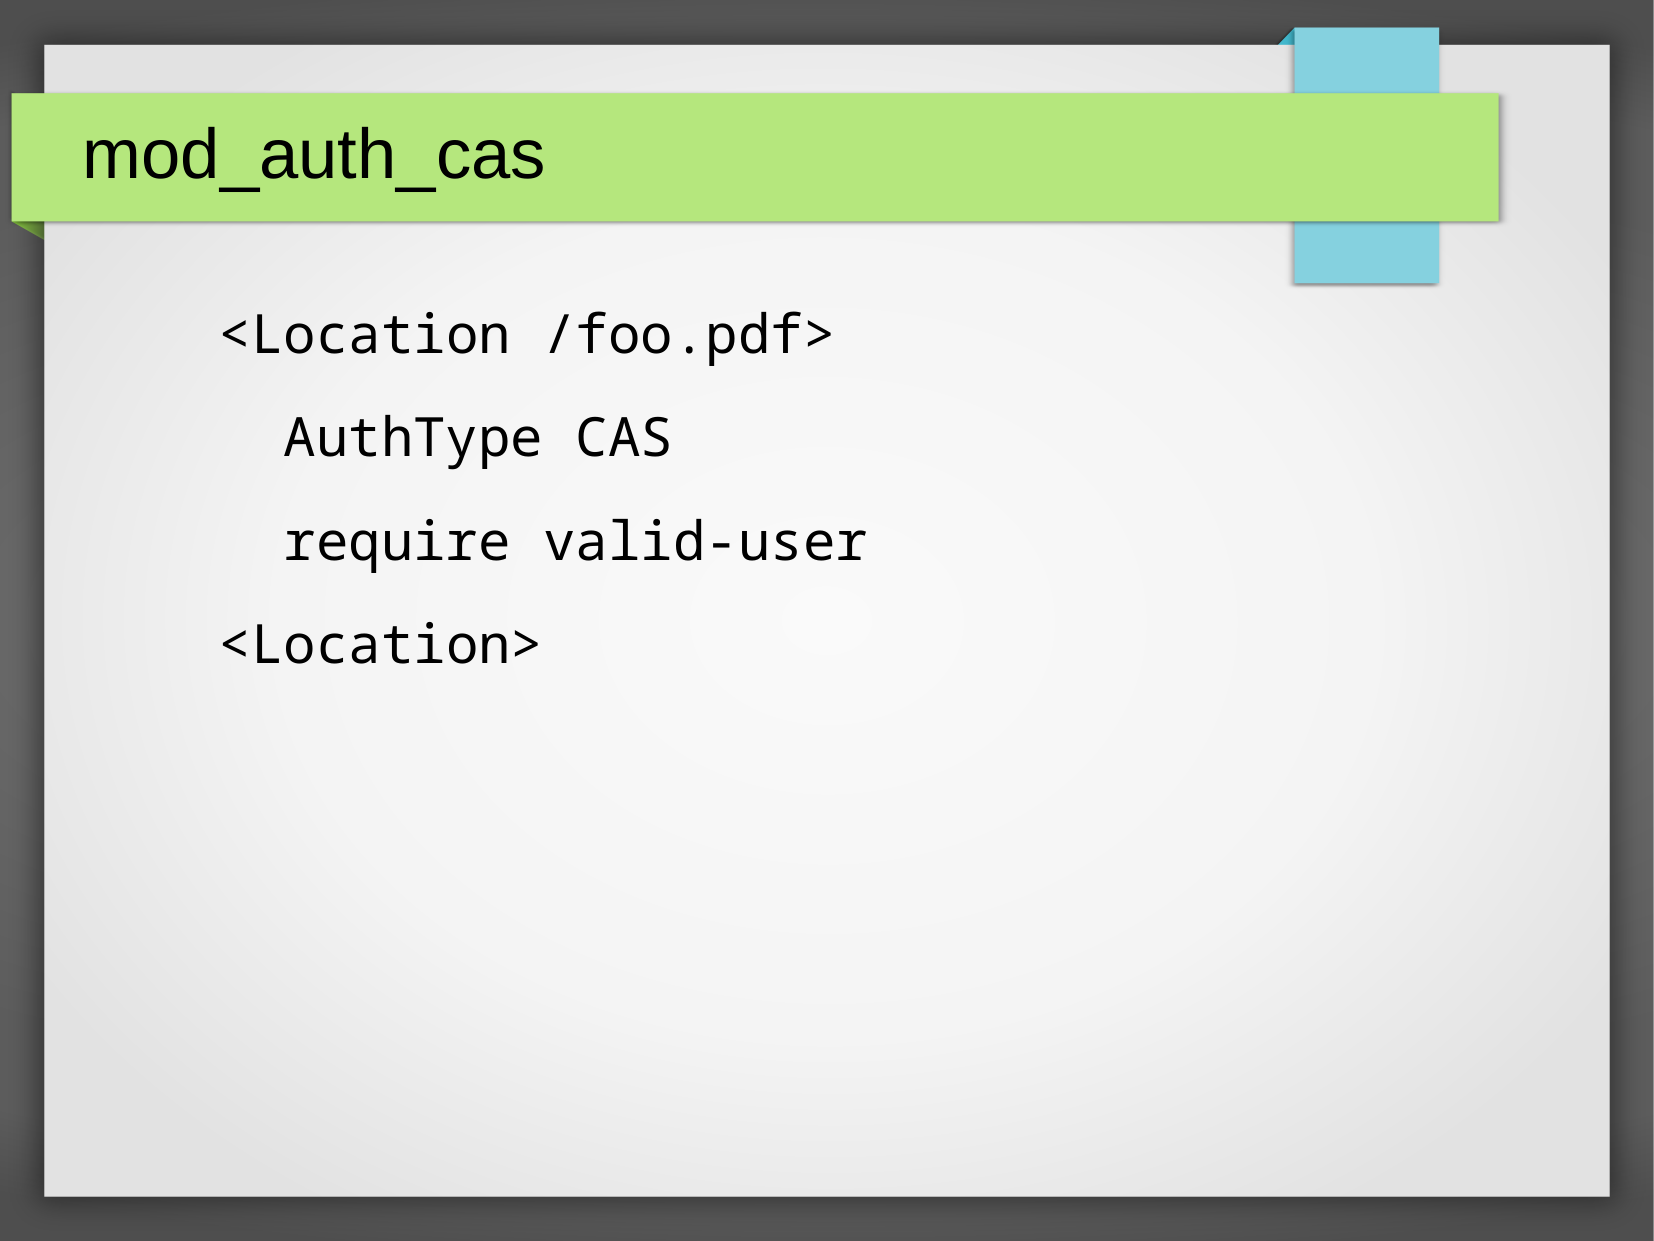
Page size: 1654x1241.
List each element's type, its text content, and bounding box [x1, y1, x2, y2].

picture [0, 0, 1654, 1241]
title mod_auth_cas [82, 94, 1264, 213]
list <Location /foo.pdf> AuthType CAS require valid-user <Location> [82, 295, 1571, 1015]
